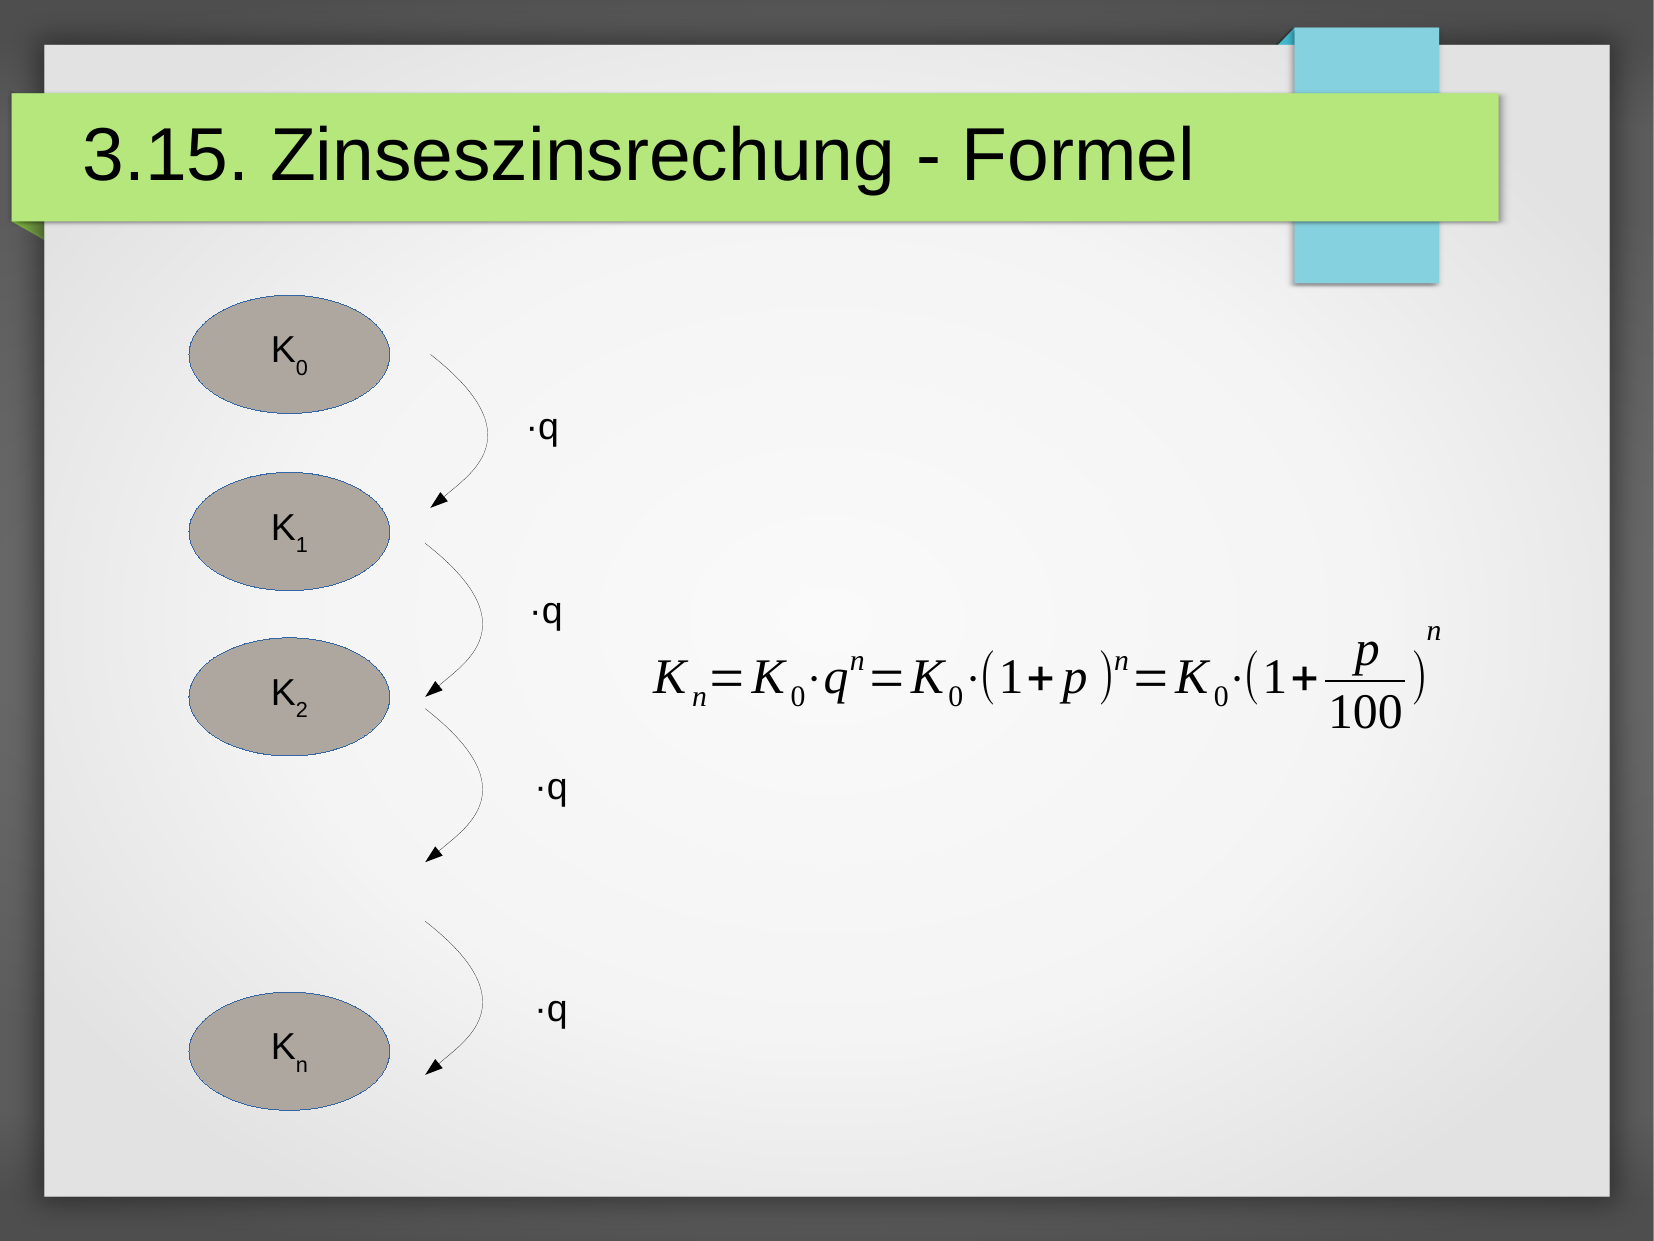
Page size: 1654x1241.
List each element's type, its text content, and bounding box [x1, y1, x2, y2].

text_box Kn [188, 992, 390, 1111]
title 3.15. Zinseszinsrechung - Formel [82, 69, 1501, 238]
text_box ·q [514, 582, 586, 640]
text_box K1 [188, 472, 390, 591]
text_box ·q [510, 398, 582, 455]
text_box ·q [519, 758, 591, 815]
text_box ·q [519, 980, 591, 1038]
picture [0, 0, 1654, 1241]
text_box K0 [188, 295, 390, 414]
text_box K2 [188, 637, 390, 756]
chart [631, 593, 1448, 740]
